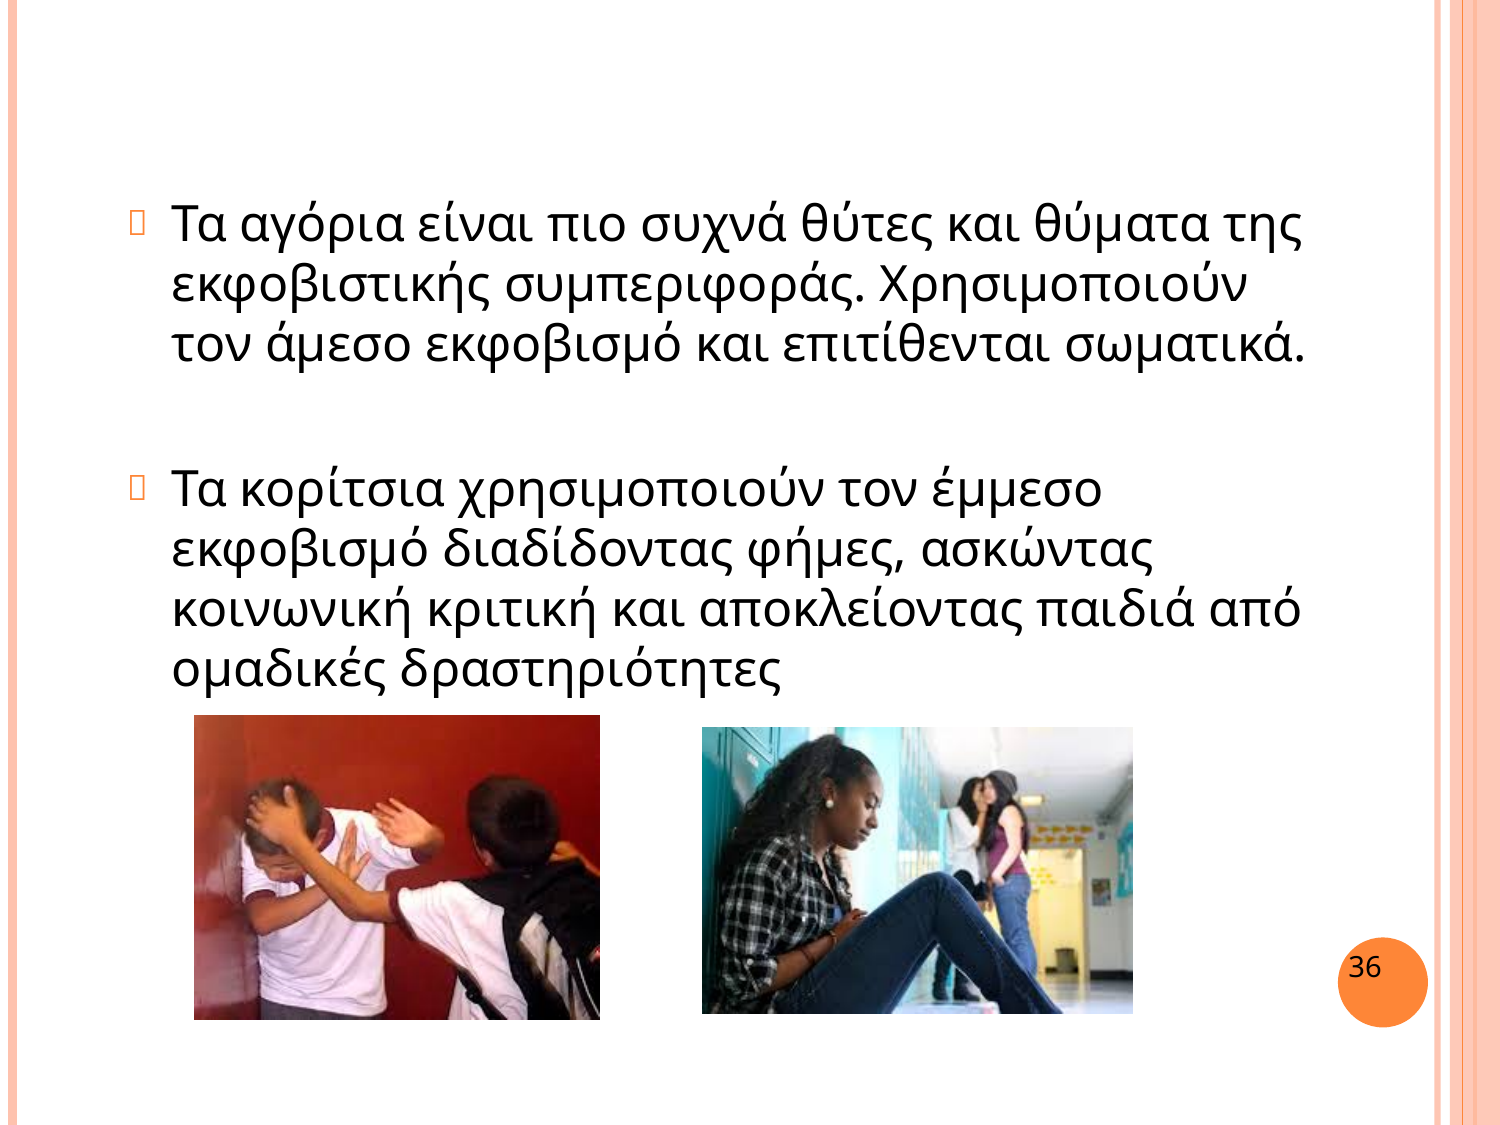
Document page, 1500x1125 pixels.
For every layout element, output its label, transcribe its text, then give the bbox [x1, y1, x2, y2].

picture [194, 715, 600, 1020]
slide_number <αριθμός> [1333, 940, 1434, 1027]
list Τα αγόρια είναι πιο συχνά θύτες και θύματα της εκφοβιστικής συμπεριφοράς. Χρησιμοποιούν τον άμεσο εκφοβισμό και επιτίθενται σωματικά. Τα κορίτσια χρησιμοποιούν τον έμμεσο εκφοβισμό διαδίδοντας φήμες, ασκώντας κοινωνική κριτική και αποκλείοντας παιδιά από ομαδικές δραστηριότητες [112, 184, 1338, 984]
picture [702, 727, 1133, 1014]
